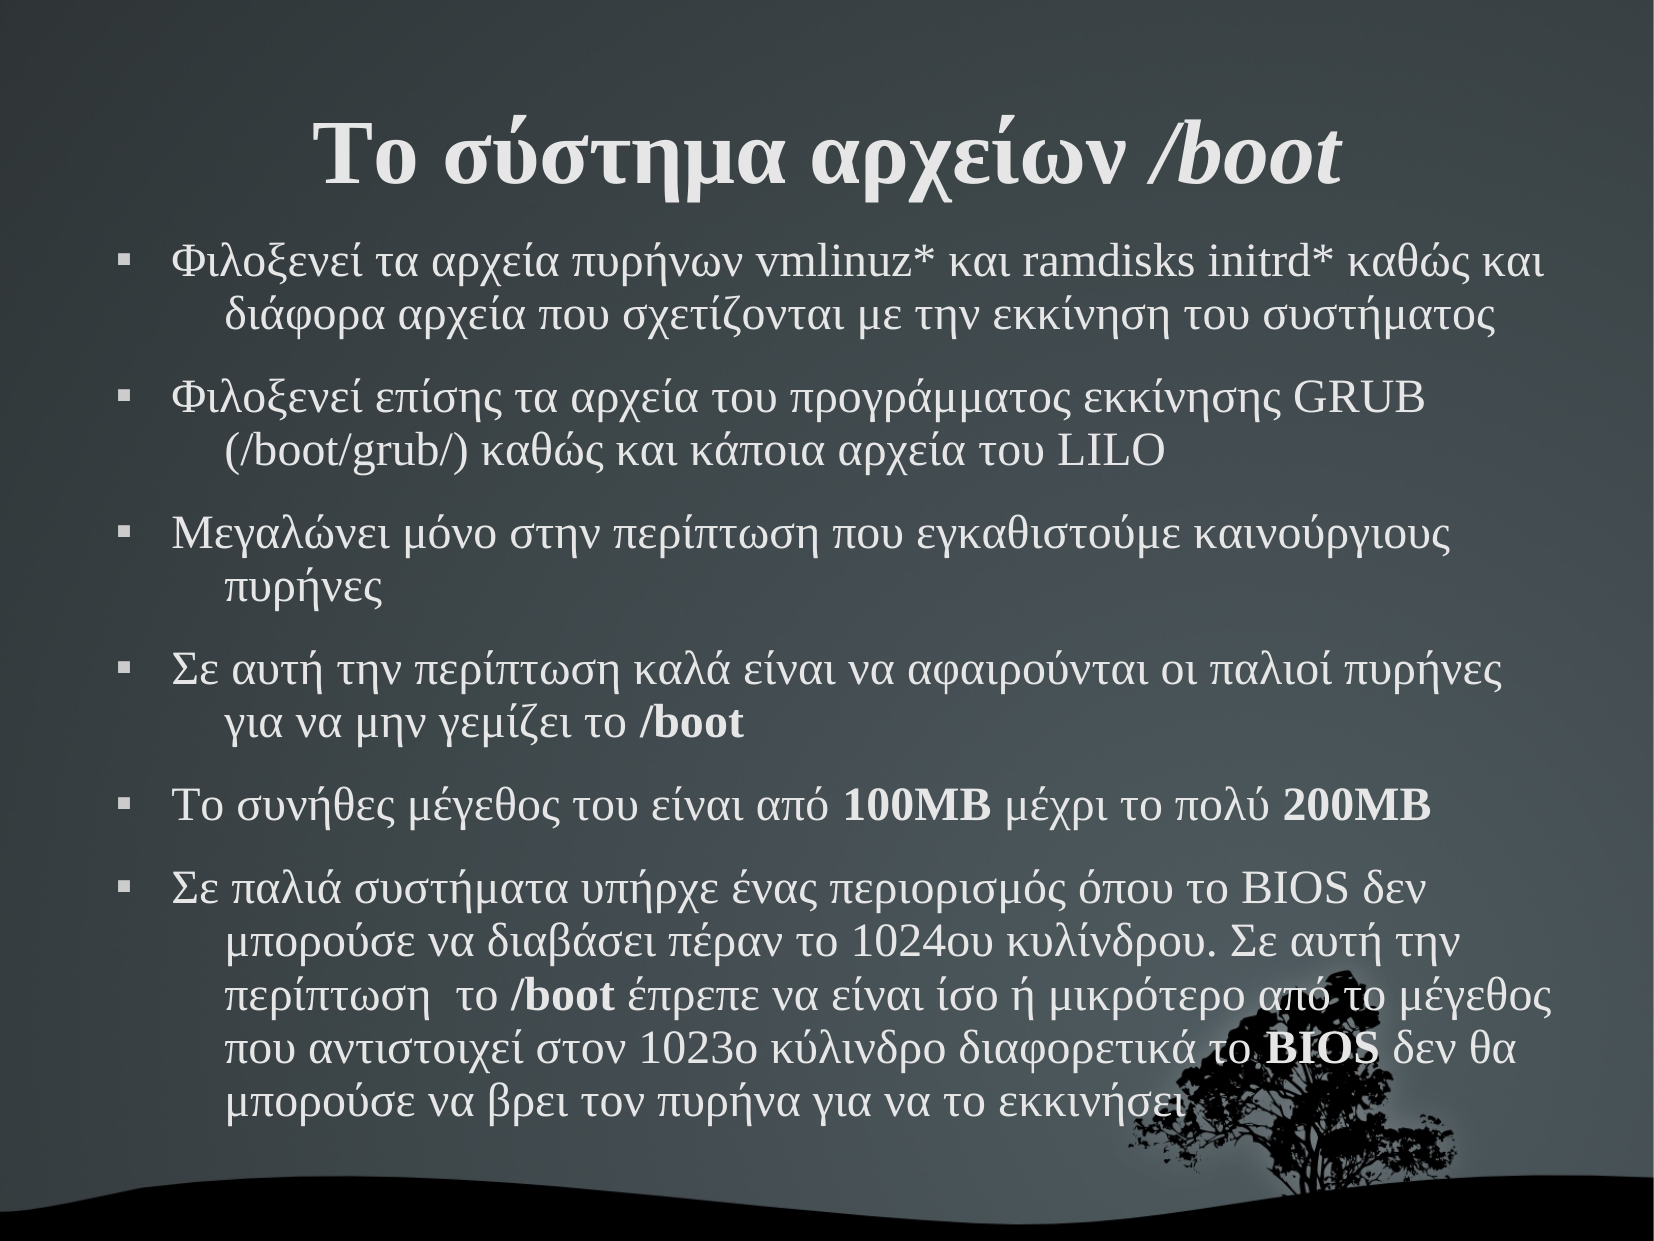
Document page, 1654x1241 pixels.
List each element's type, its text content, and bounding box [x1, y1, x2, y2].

list Φιλοξενεί τα αρχεία πυρήνων vmlinuz* και ramdisks initrd* καθώς και διάφορα αρχεία που σχετίζονται με την εκκίνηση του συστήματος Φιλοξενεί επίσης τα αρχεία του προγράμματος εκκίνησης GRUB (/boot/grub/) καθώς και κάποια αρχεία του LILO Μεγαλώνει μόνο στην περίπτωση που εγκαθιστούμε καινούργιους πυρήνες Σε αυτή την περίπτωση καλά είναι να αφαιρούνται οι παλιοί πυρήνες για να μην γεμίζει το /boot Το συνήθες μέγεθος του είναι από 100ΜΒ μέχρι το πολύ 200ΜΒ Σε παλιά συστήματα υπήρχε ένας περιορισμός όπου το BIOS δεν μπορούσε να διαβάσει πέραν το 1024ου κυλίνδρου. Σε αυτή την περίπτωση το /boot έπρεπε να είναι ίσο ή μικρότερο από το μέγεθος που αντιστοιχεί στον 1023ο κύλινδρο διαφορετικά το BIOS δεν θα μπορούσε να βρει τον πυρήνα για να το εκκινήσει [82, 257, 1571, 1213]
title Το σύστημα αρχείων /boot [82, 49, 1571, 257]
picture [0, 0, 1654, 1241]
